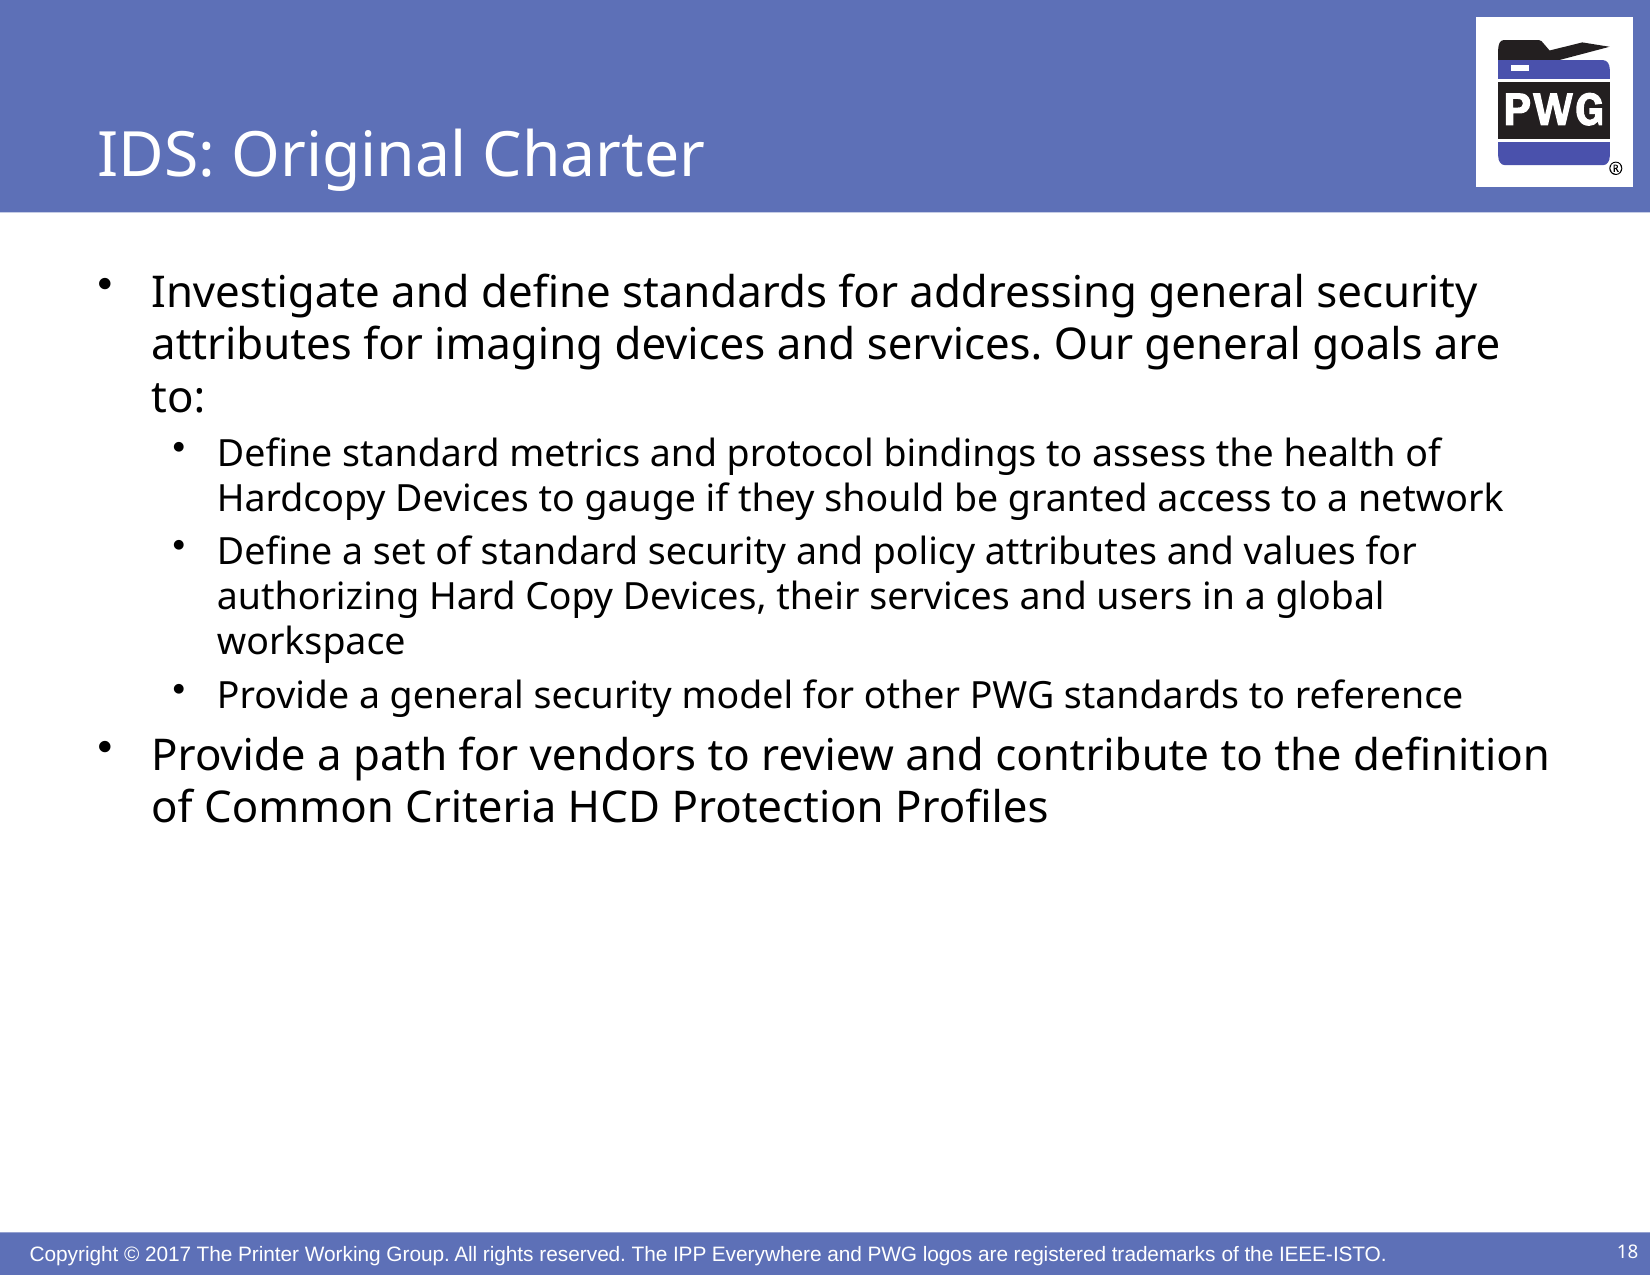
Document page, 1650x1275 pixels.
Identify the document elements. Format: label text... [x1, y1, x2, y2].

list Investigate and define standards for addressing general security attributes for imaging devices and services. Our general goals are to: Define standard metrics and protocol bindings to assess the health of Hardcopy Devices to gauge if they should be granted access to a network Define a set of standard security and policy attributes and values for authorizing Hard Copy Devices, their services and users in a global workspace Provide a general security model for other PWG standards to reference Provide a path for vendors to review and contribute to the definition of Common Criteria HCD Protection Profiles [82, 254, 1568, 1233]
title IDS: Original Charter [82, 8, 1449, 198]
